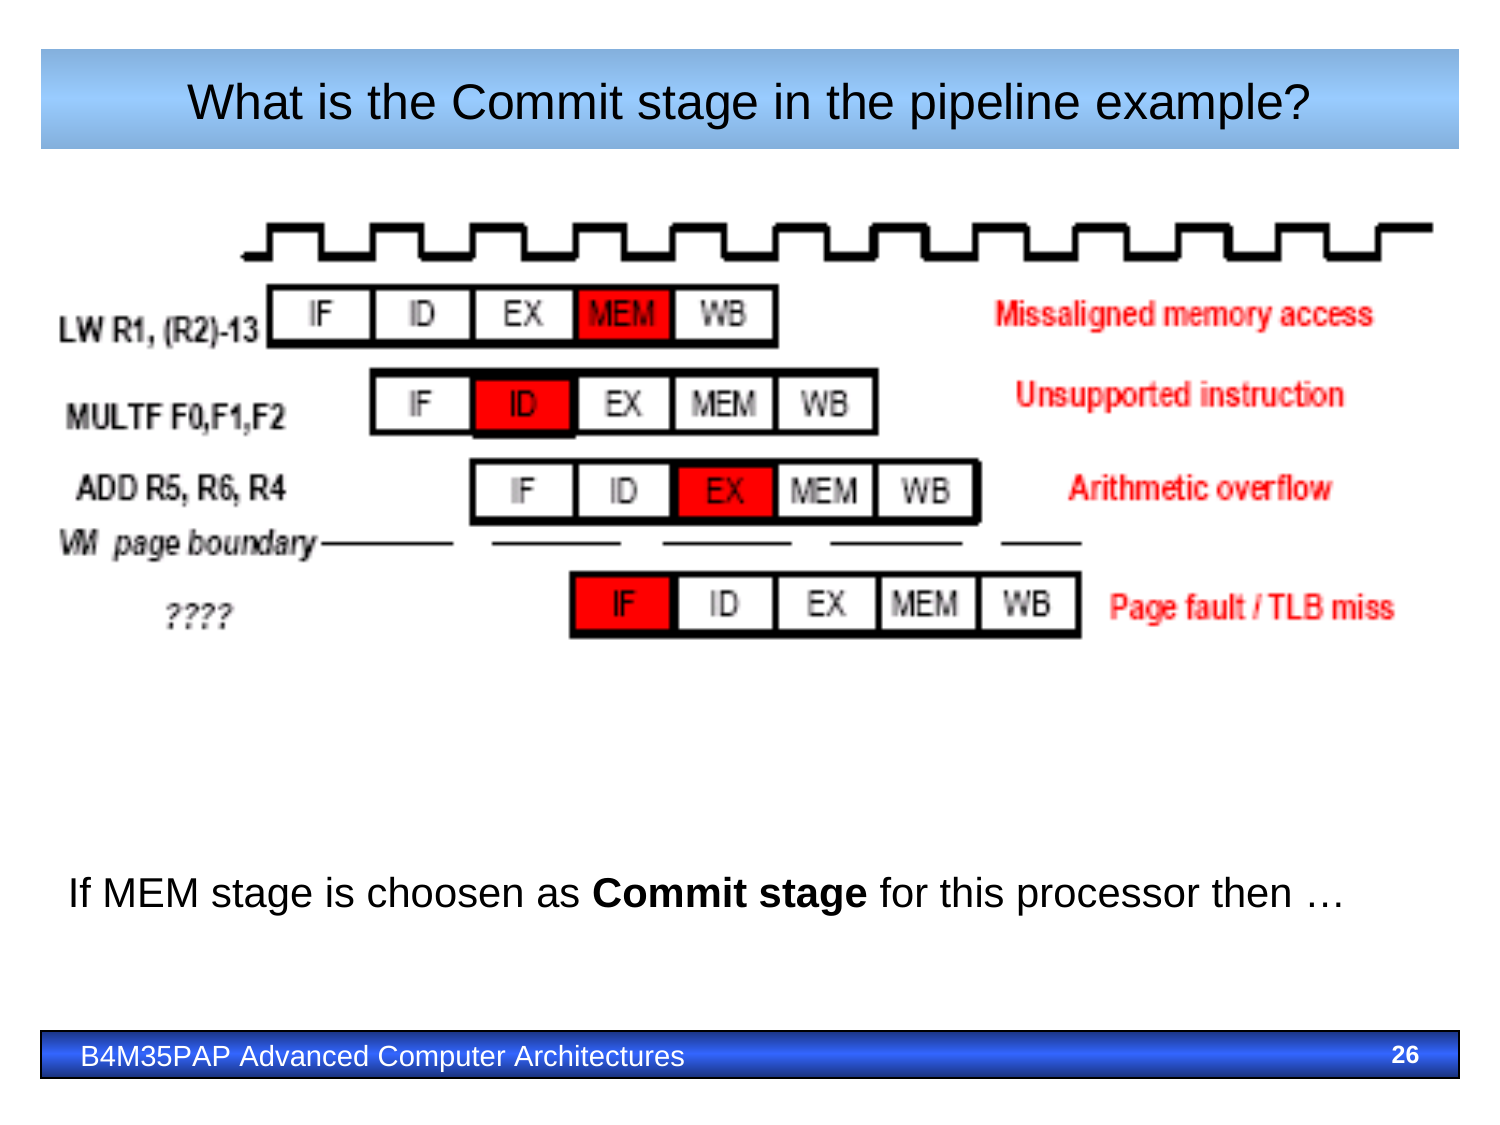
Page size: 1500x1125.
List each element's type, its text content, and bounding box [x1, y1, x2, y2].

text_box If MEM stage is choosen as Commit stage for this processor then … [53, 857, 1459, 924]
title What is the Commit stage in the pipeline example? [41, 49, 1459, 149]
picture [42, 211, 1463, 685]
